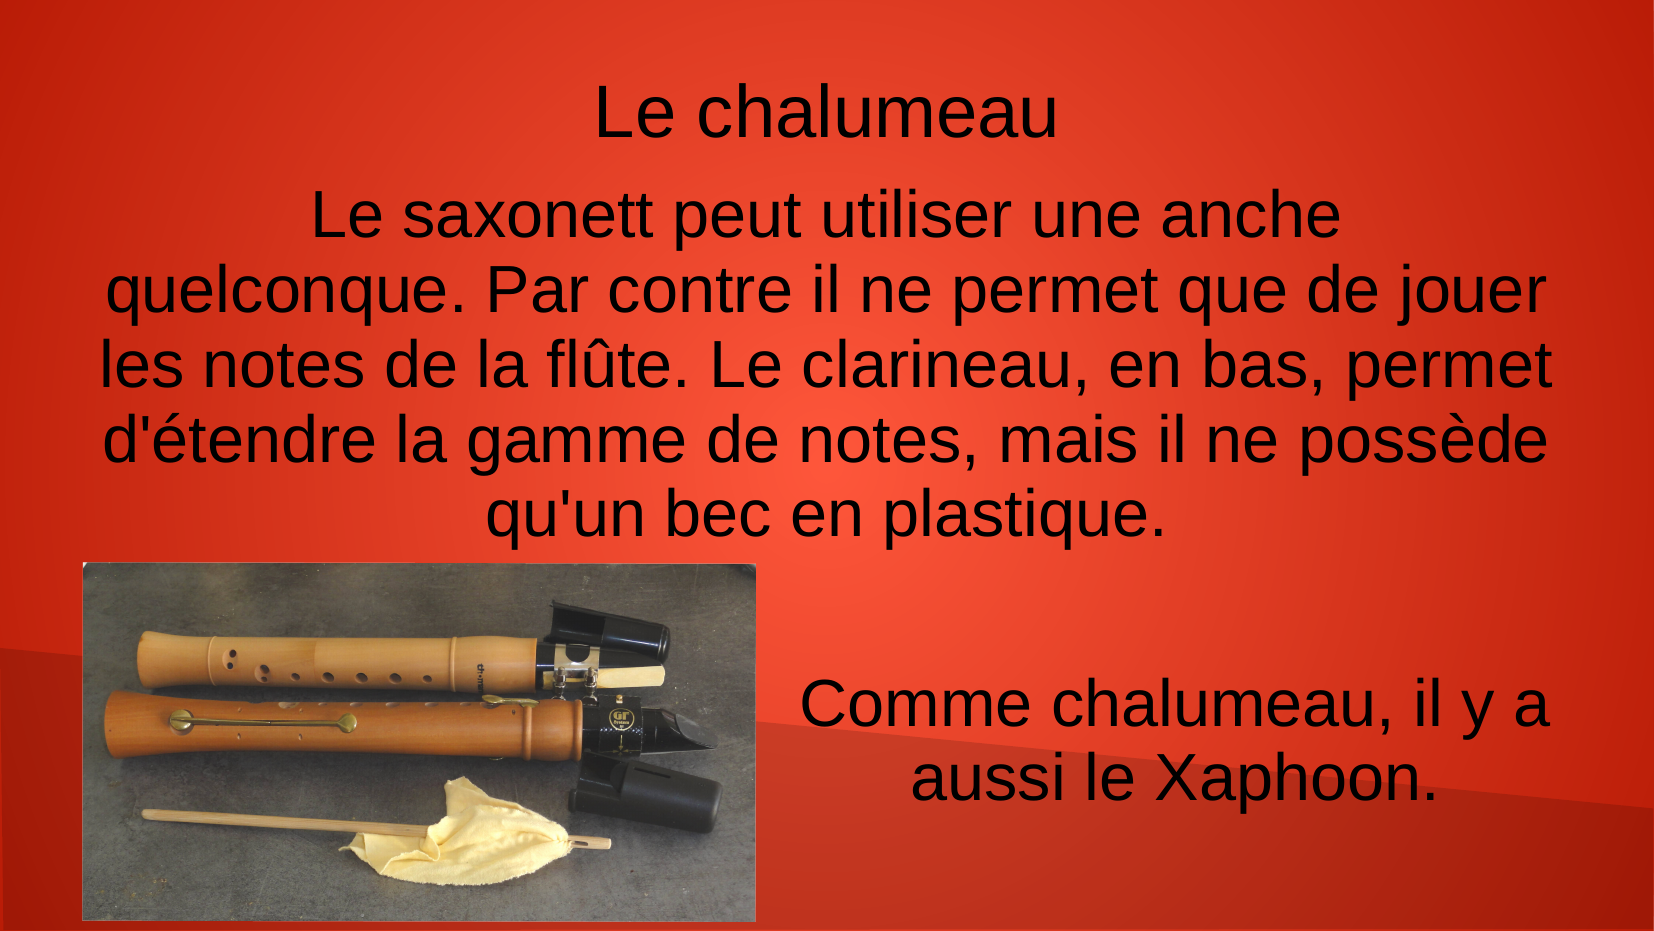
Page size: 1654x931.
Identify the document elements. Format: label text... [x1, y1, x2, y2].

picture [82, 562, 756, 922]
subtitle Le saxonett peut utiliser une anche quelconque. Par contre il ne permet que de jouer les notes de la flûte. Le clarineau, en bas, permet d'étendre la gamme de notes, mais il ne possède qu'un bec en plastique. [82, 177, 1571, 552]
title Le chalumeau [82, 35, 1571, 177]
text_box Comme chalumeau, il y a aussi le Xaphoon. [767, 571, 1583, 910]
